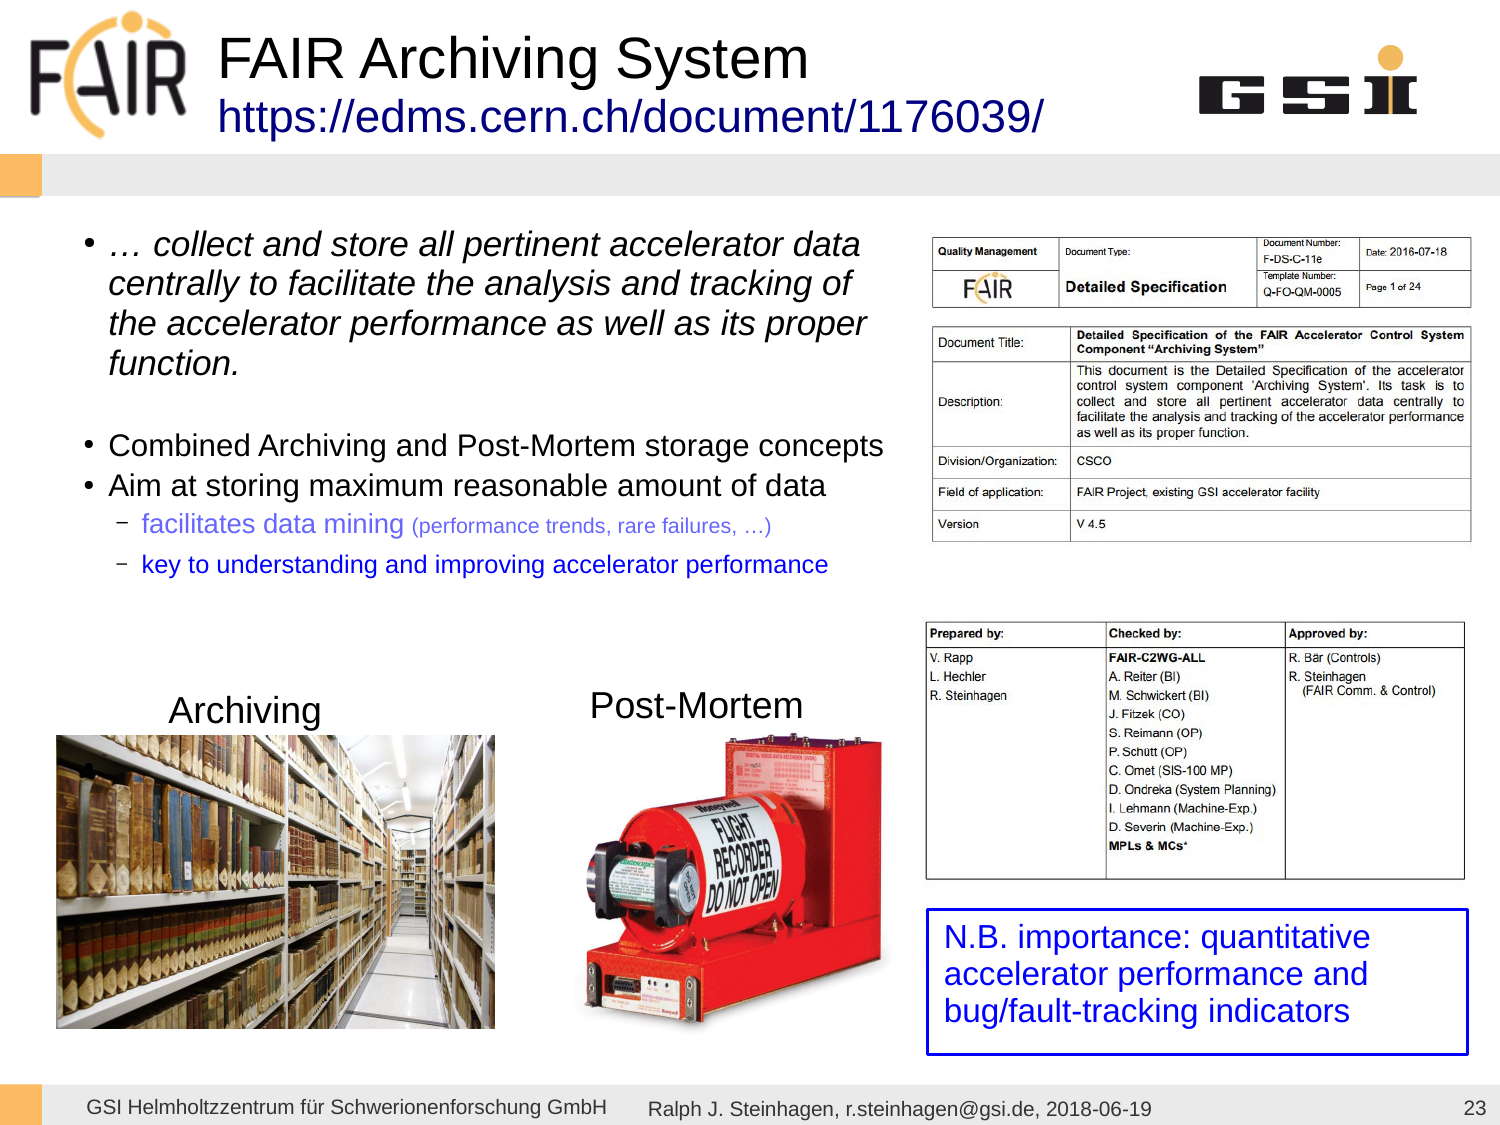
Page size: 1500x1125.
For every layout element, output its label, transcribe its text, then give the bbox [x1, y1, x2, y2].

list … collect and store all pertinent accelerator data centrally to facilitate the analysis and tracking of the accelerator performance as well as its proper function. Combined Archiving and Post-Mortem storage concepts Aim at storing maximum reasonable amount of data facilitates data mining (performance trends, rare failures, …) key to understanding and improving accelerator performance [75, 224, 892, 680]
title FAIR Archiving System https://edms.cern.ch/document/1176039/ [217, 20, 1109, 147]
text_box Archiving [153, 682, 346, 740]
picture [30, 9, 187, 141]
picture [56, 735, 495, 1029]
text_box Post-Mortem [574, 680, 832, 734]
text_box N.B. importance: quantitative accelerator performance and bug/fault-tracking indicators [927, 909, 1468, 1055]
picture [568, 714, 904, 1050]
picture [1197, 42, 1419, 117]
picture [922, 224, 1477, 987]
